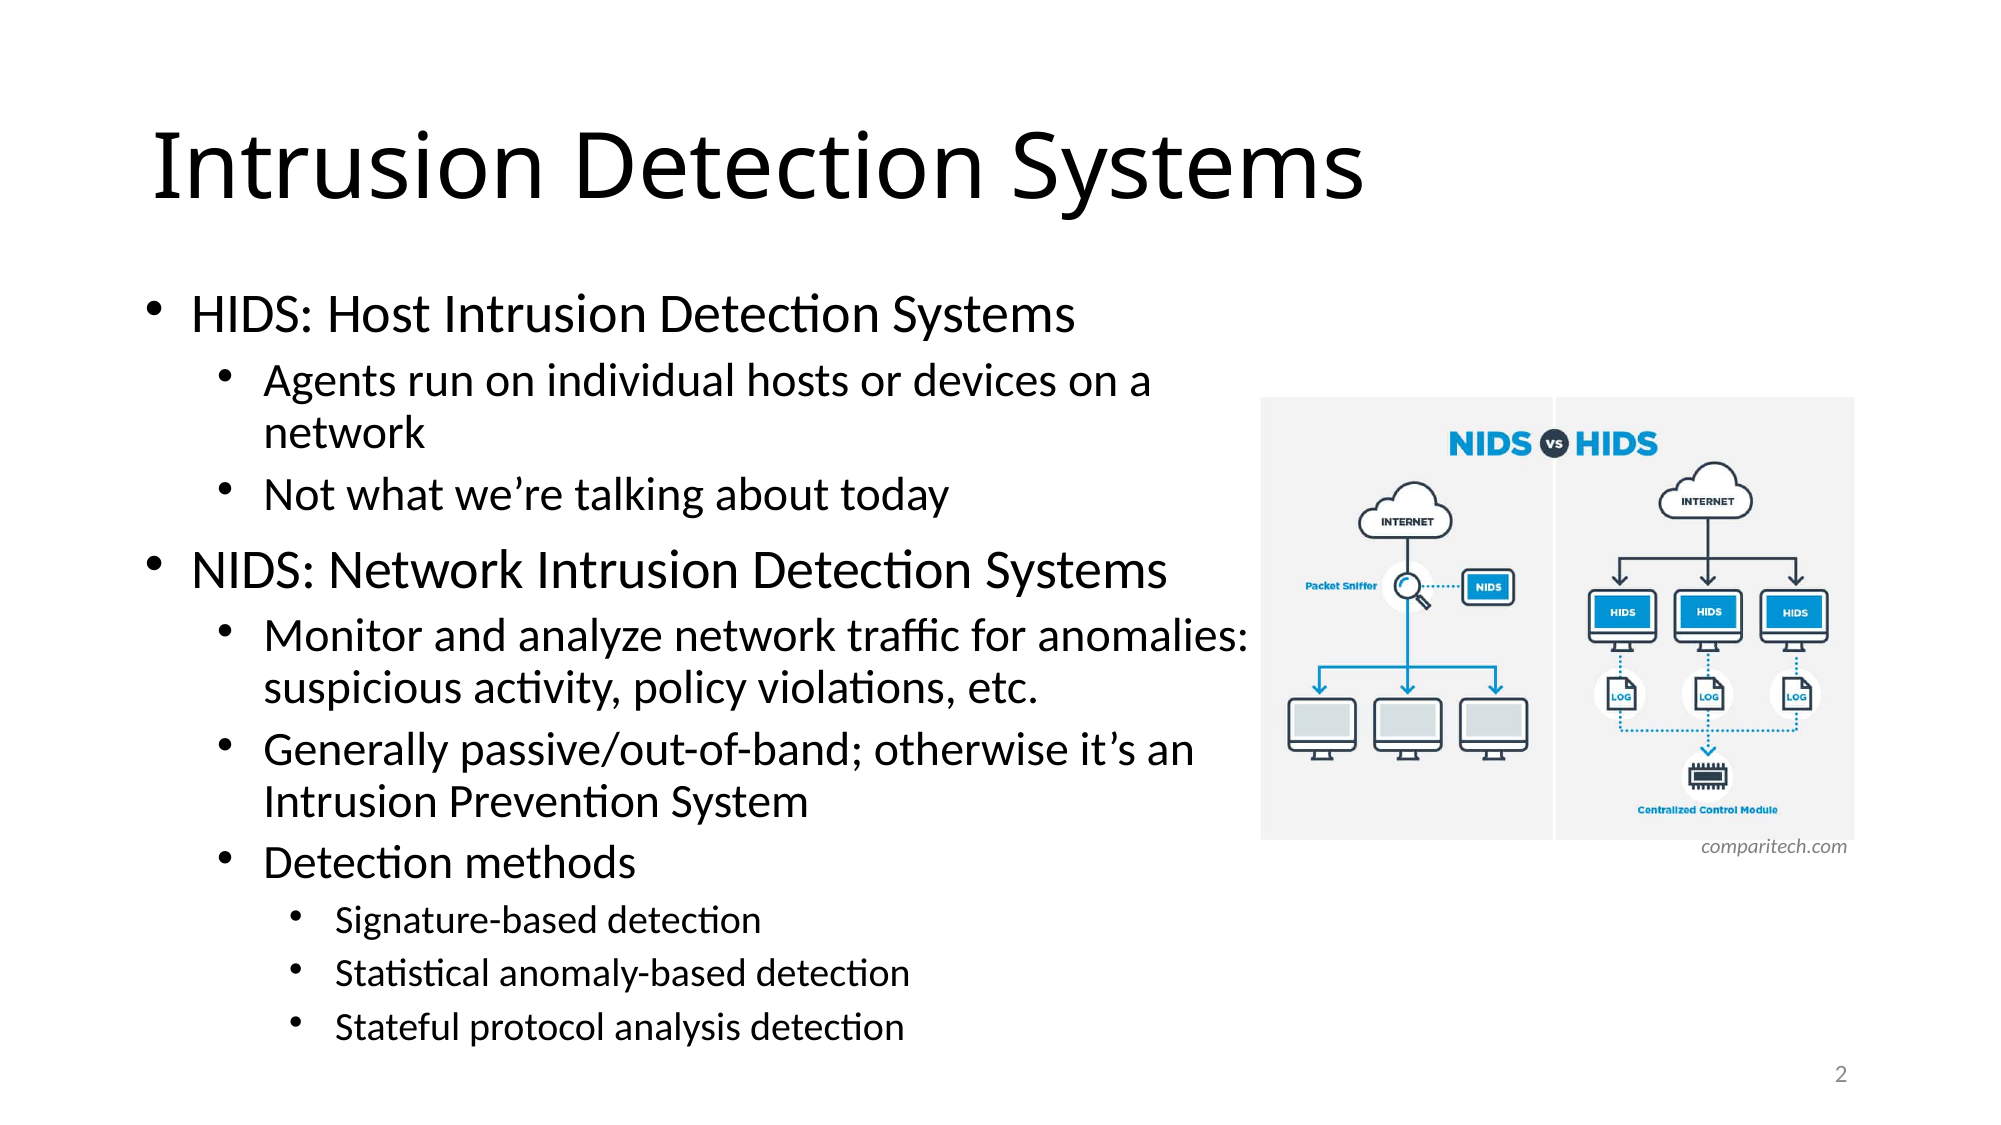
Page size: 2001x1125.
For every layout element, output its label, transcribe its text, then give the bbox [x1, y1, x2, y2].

title Intrusion Detection Systems [137, 59, 1863, 278]
slide_number <number> [1412, 1042, 1863, 1103]
picture [1250, 388, 1863, 848]
text_box comparitech.com [1556, 824, 1863, 865]
list HIDS: Host Intrusion Detection Systems Agents run on individual hosts or devices on a network Not what we’re talking about today NIDS: Network Intrusion Detection Systems Monitor and analyze network traffic for anomalies: suspicious activity, policy violations, etc. Generally passive/out-of-band; otherwise it’s an Intrusion Prevention System Detection methods Signature-based detection Statistical anomaly-based detection Stateful protocol analysis detection [114, 277, 1294, 1066]
